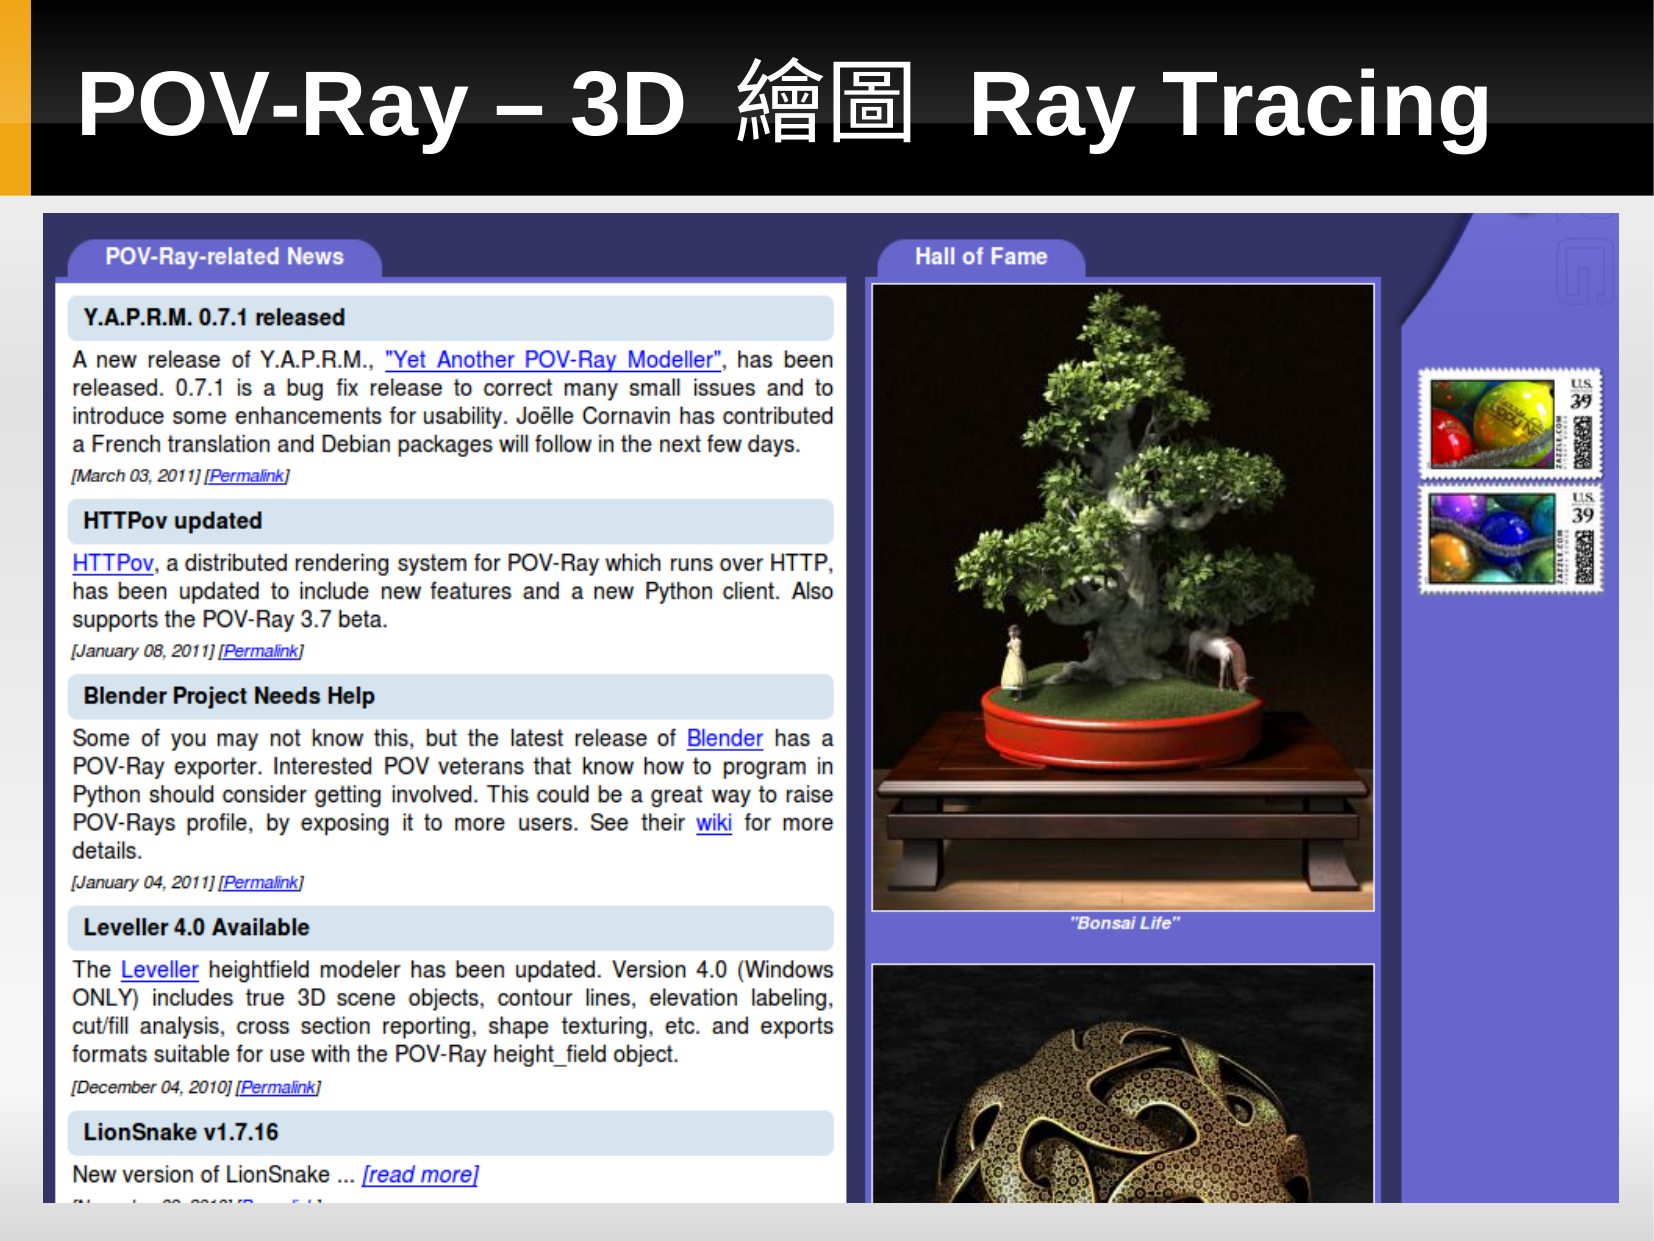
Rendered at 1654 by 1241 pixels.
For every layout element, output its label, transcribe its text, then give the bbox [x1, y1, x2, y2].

title POV-Ray – 3D 繪圖 Ray Tracing [76, 0, 1565, 208]
picture [0, 0, 1654, 1241]
